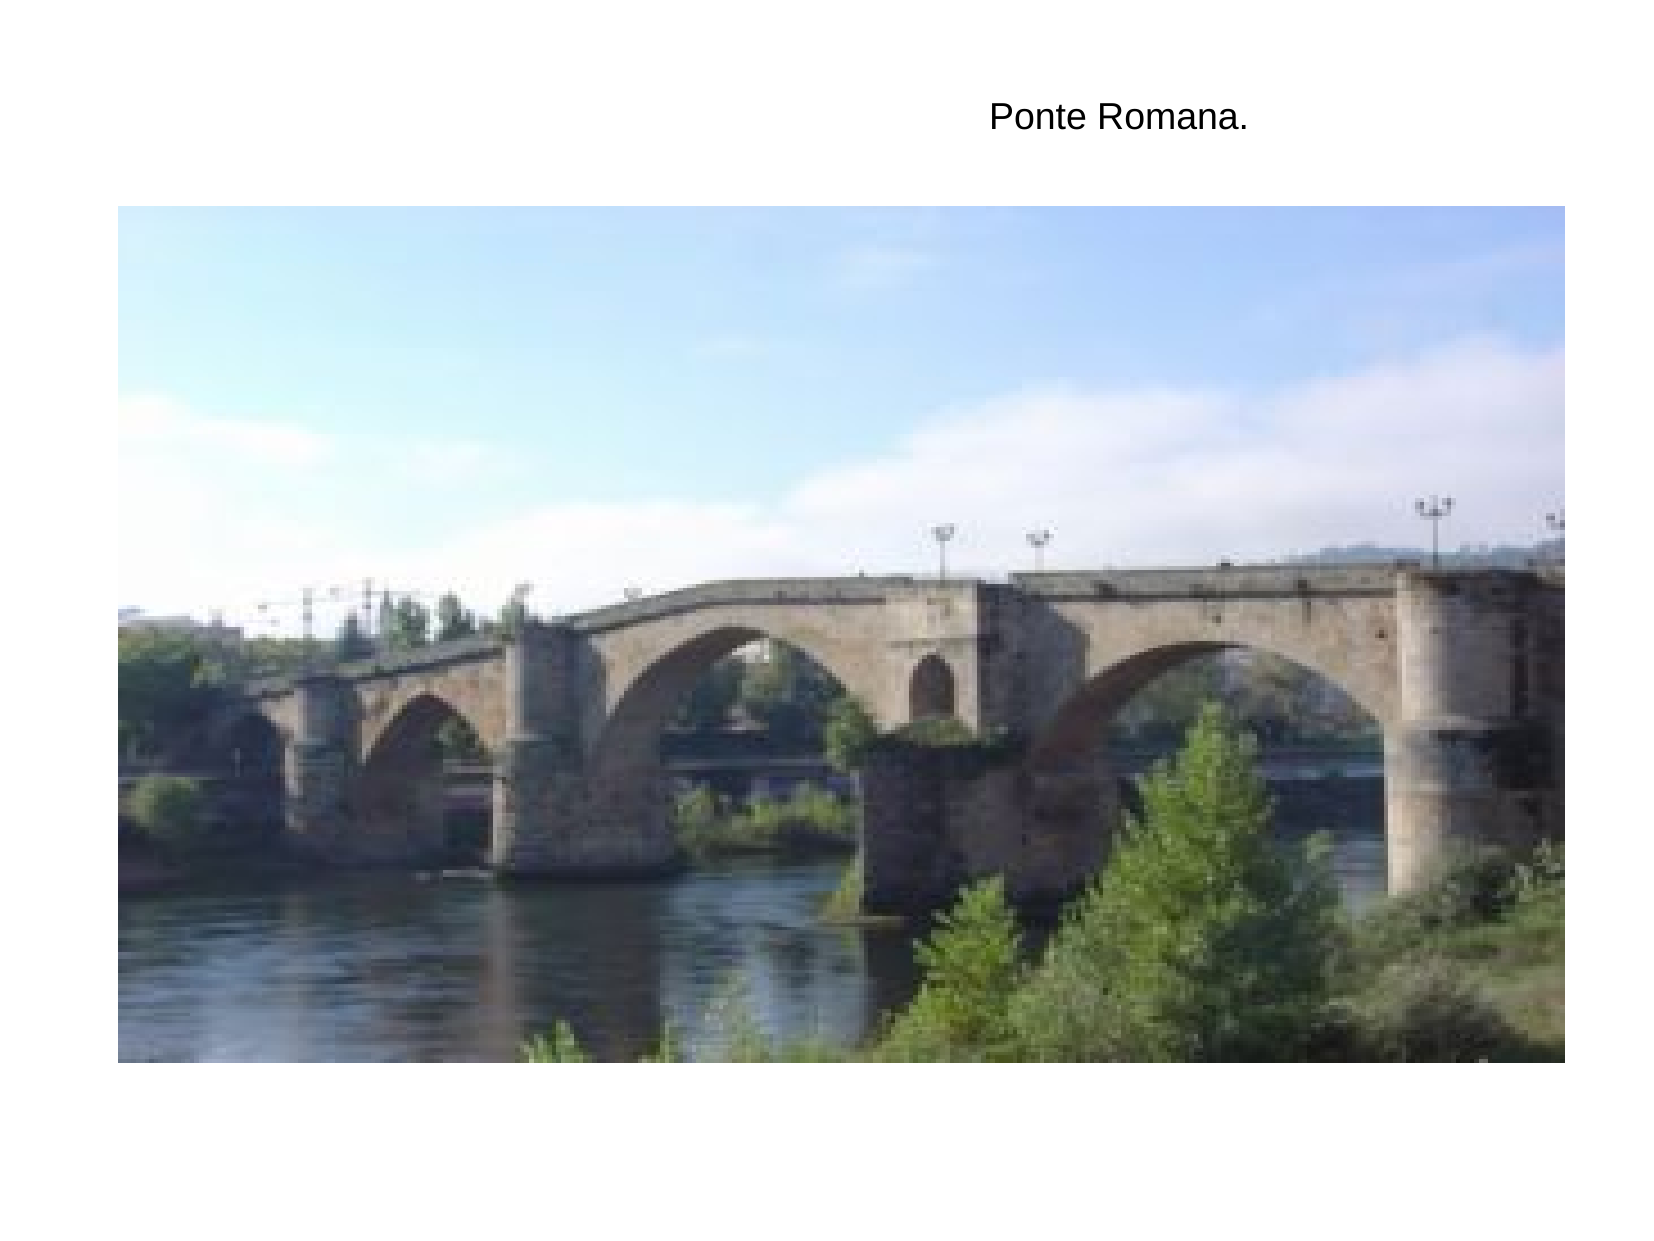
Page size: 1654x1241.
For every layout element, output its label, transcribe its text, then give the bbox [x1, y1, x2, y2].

text_box Ponte Romana. [974, 88, 1595, 146]
picture [118, 206, 1565, 1063]
